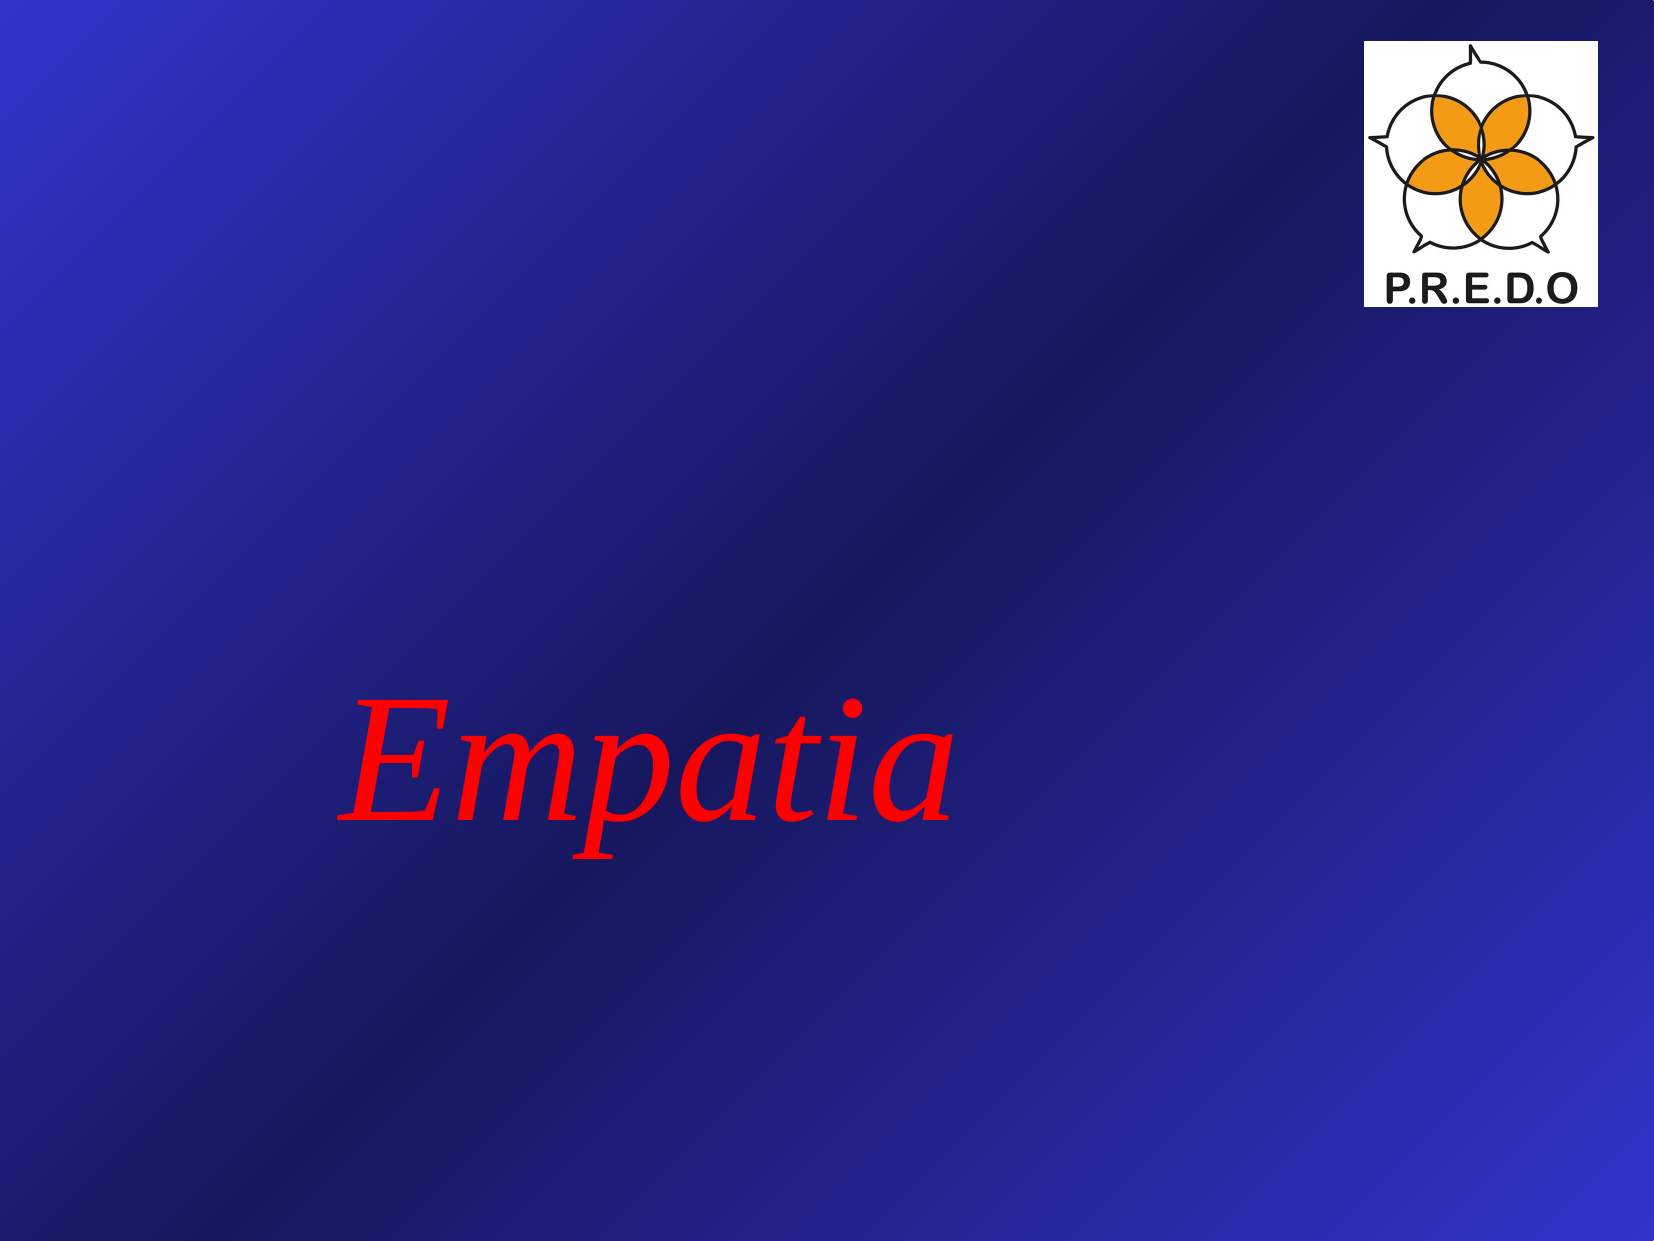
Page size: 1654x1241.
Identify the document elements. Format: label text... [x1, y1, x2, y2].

picture [1364, 41, 1598, 307]
text_box Empatia [324, 649, 976, 868]
